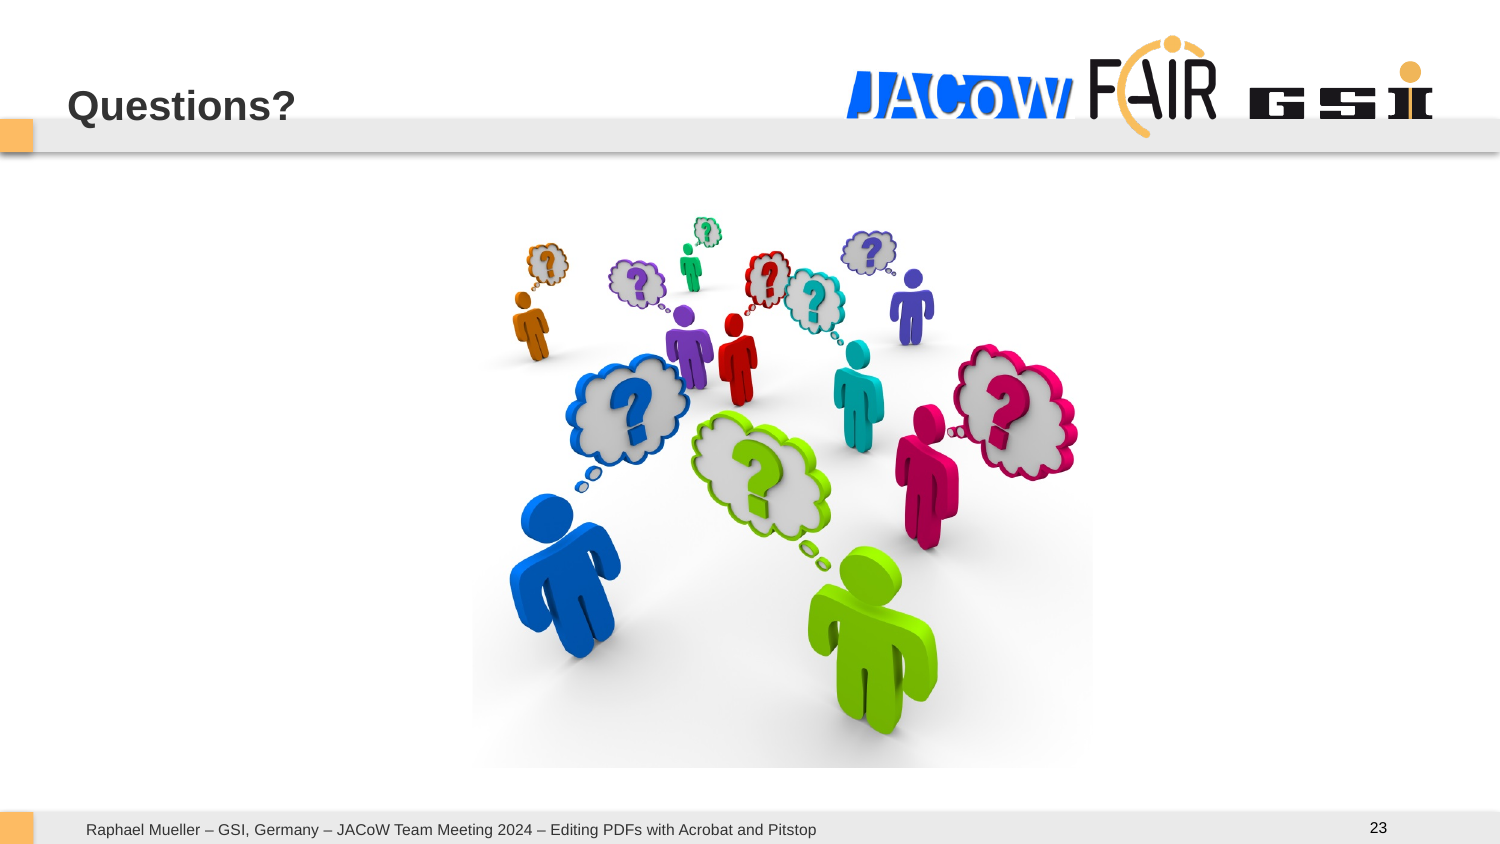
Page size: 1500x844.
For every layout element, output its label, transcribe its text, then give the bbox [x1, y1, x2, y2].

title [0, 38, 1006, 135]
picture [472, 190, 1093, 768]
picture [1048, 69, 1075, 119]
list Questions? [52, 21, 1048, 137]
picture [1248, 59, 1434, 119]
picture [1089, 33, 1217, 140]
